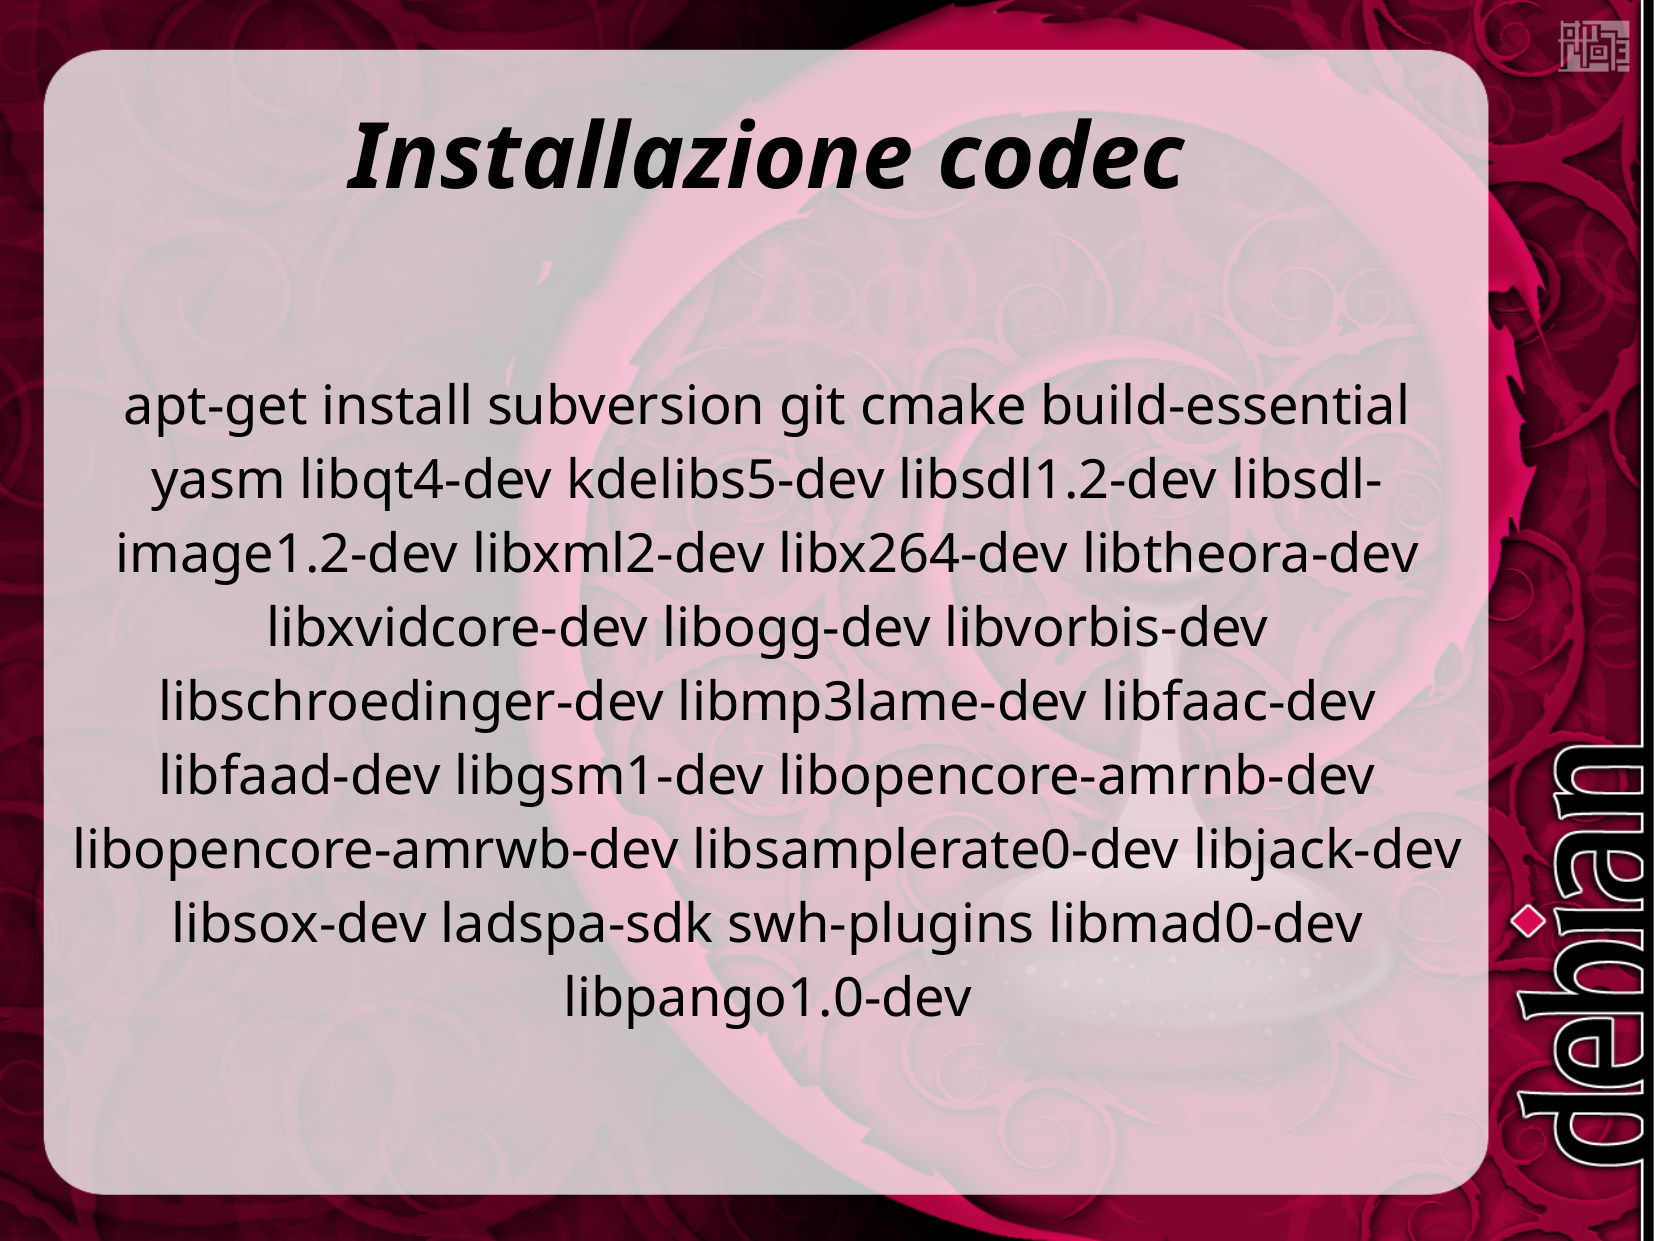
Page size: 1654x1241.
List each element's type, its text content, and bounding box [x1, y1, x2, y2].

picture [0, 0, 1654, 1241]
title Installazione codec [59, 56, 1477, 250]
subtitle apt-get install subversion git cmake build-essential yasm libqt4-dev kdelibs5-dev libsdl1.2-dev libsdl-image1.2-dev libxml2-dev libx264-dev libtheora-dev libxvidcore-dev libogg-dev libvorbis-dev libschroedinger-dev libmp3lame-dev libfaac-dev libfaad-dev libgsm1-dev libopencore-amrnb-dev libopencore-amrwb-dev libsamplerate0-dev libjack-dev libsox-dev ladspa-sdk swh-plugins libmad0-dev libpango1.0-dev [59, 297, 1477, 1102]
